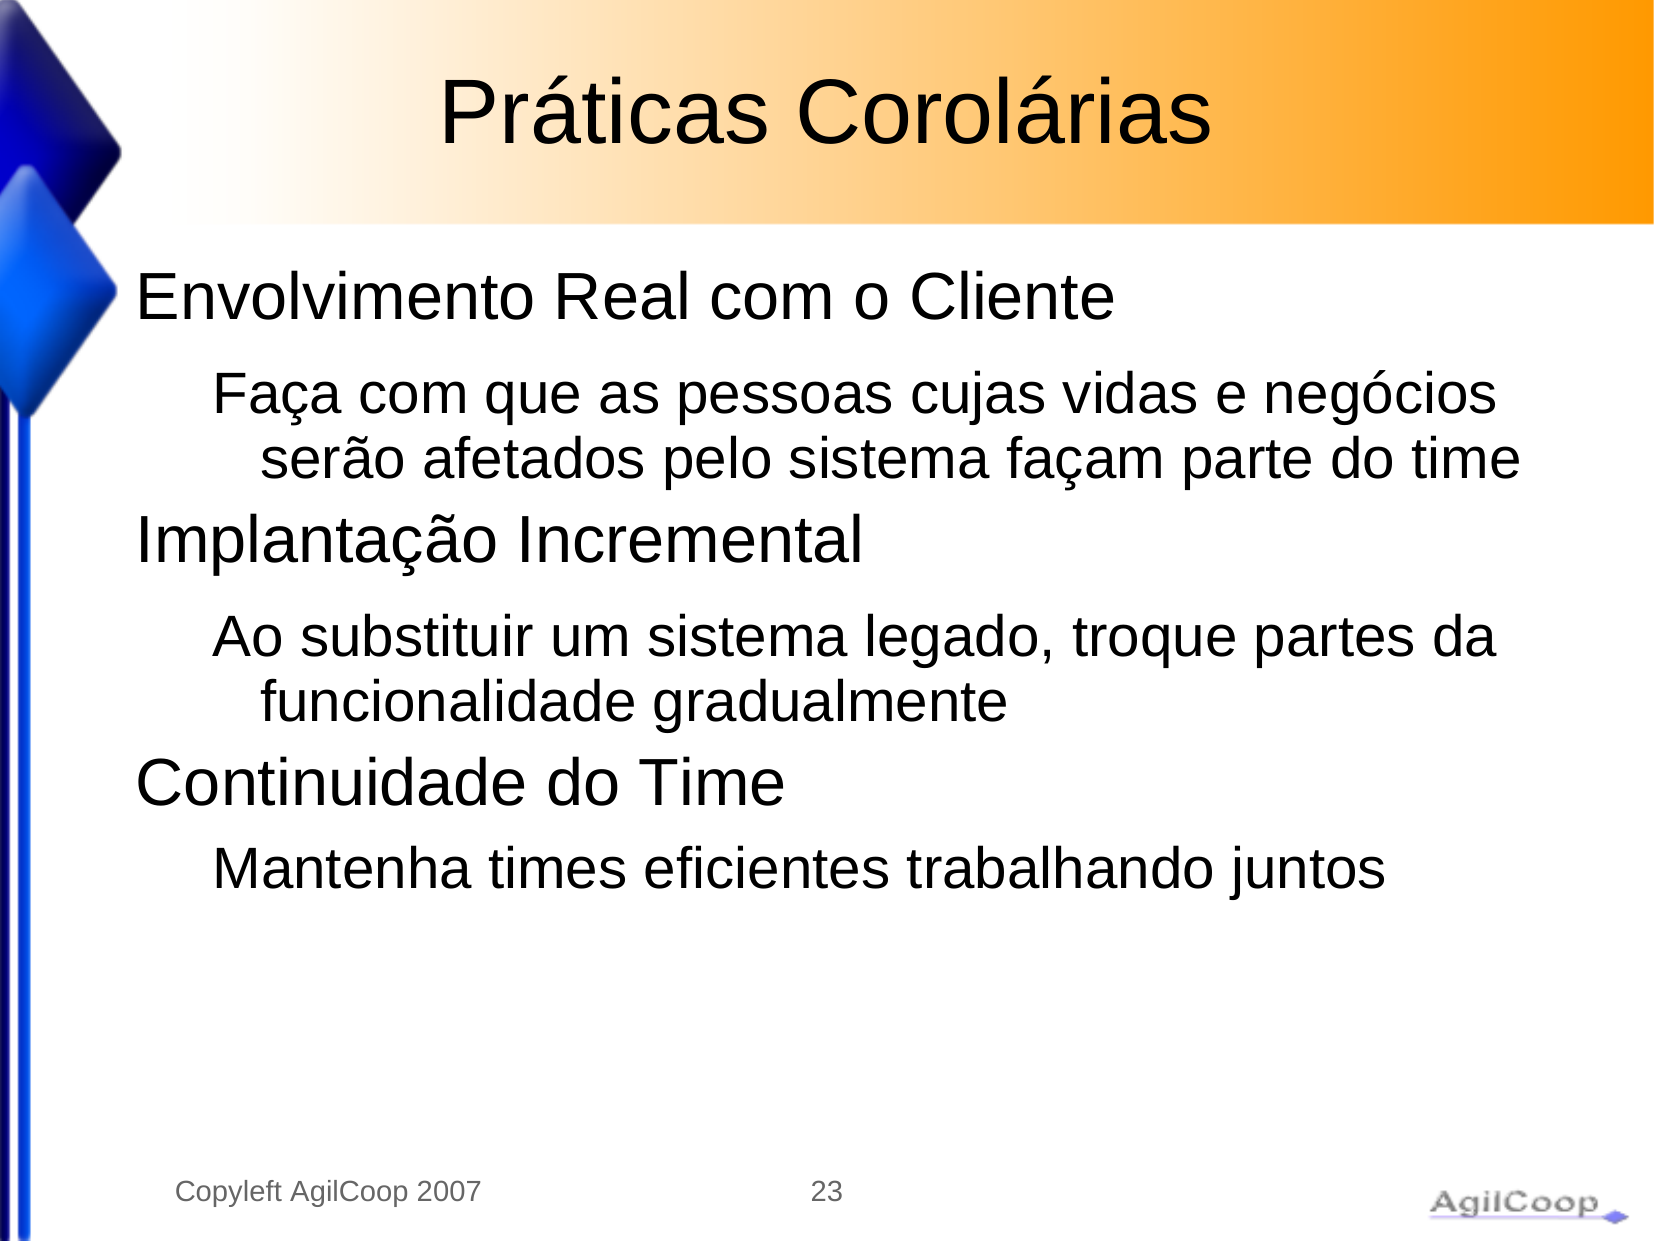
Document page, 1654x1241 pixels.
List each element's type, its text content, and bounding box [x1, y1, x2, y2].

picture [0, 0, 1654, 1241]
list Envolvimento Real com o Cliente Faça com que as pessoas cujas vidas e negócios serão afetados pelo sistema façam parte do time Implantação Incremental Ao substituir um sistema legado, troque partes da funcionalidade gradualmente Continuidade do Time Mantenha times eficientes trabalhando juntos [118, 271, 1607, 1123]
title Práticas Corolárias [82, 8, 1571, 216]
